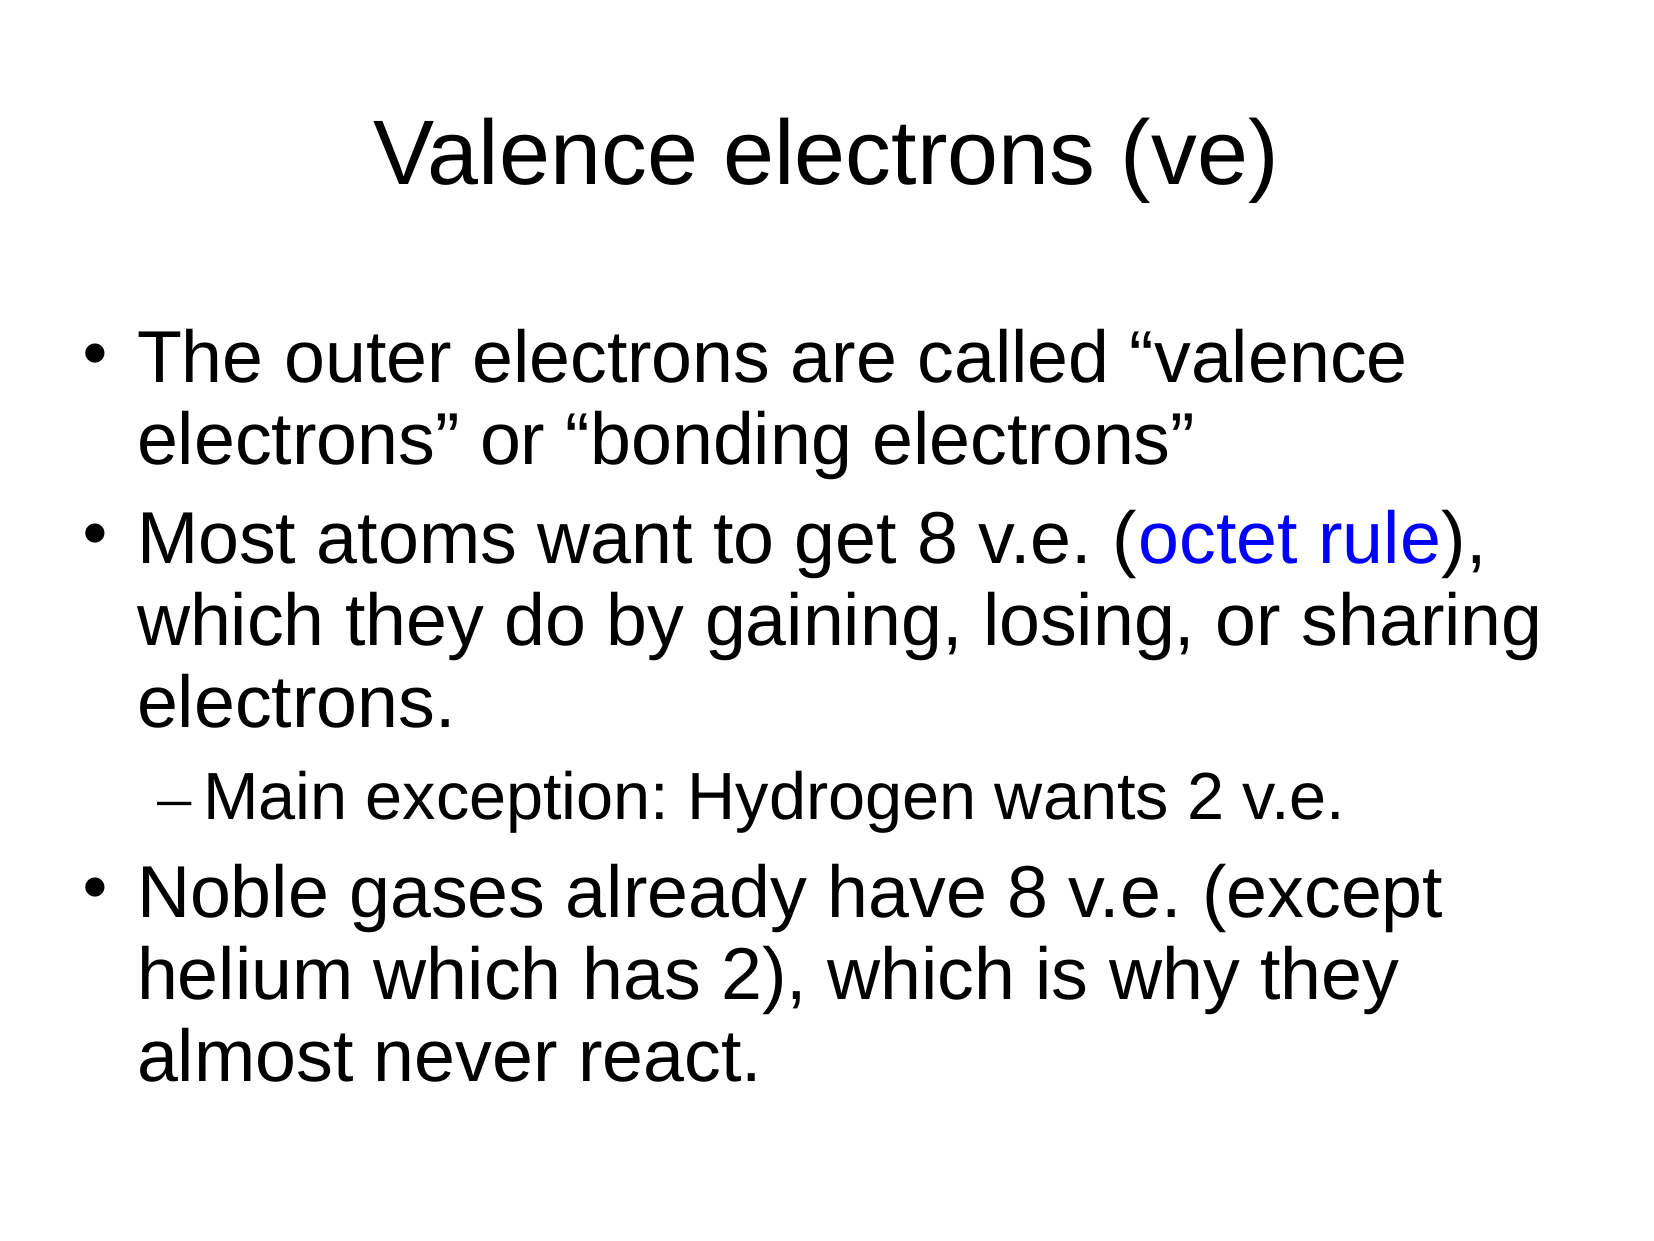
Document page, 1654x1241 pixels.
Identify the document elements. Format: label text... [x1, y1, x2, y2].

title Valence electrons (ve) [82, 49, 1571, 257]
subtitle The outer electrons are called “valence electrons” or “bonding electrons” Most atoms want to get 8 v.e. (octet rule), which they do by gaining, losing, or sharing electrons. Main exception: Hydrogen wants 2 v.e. Noble gases already have 8 v.e. (except helium which has 2), which is why they almost never react. [82, 297, 1571, 1116]
